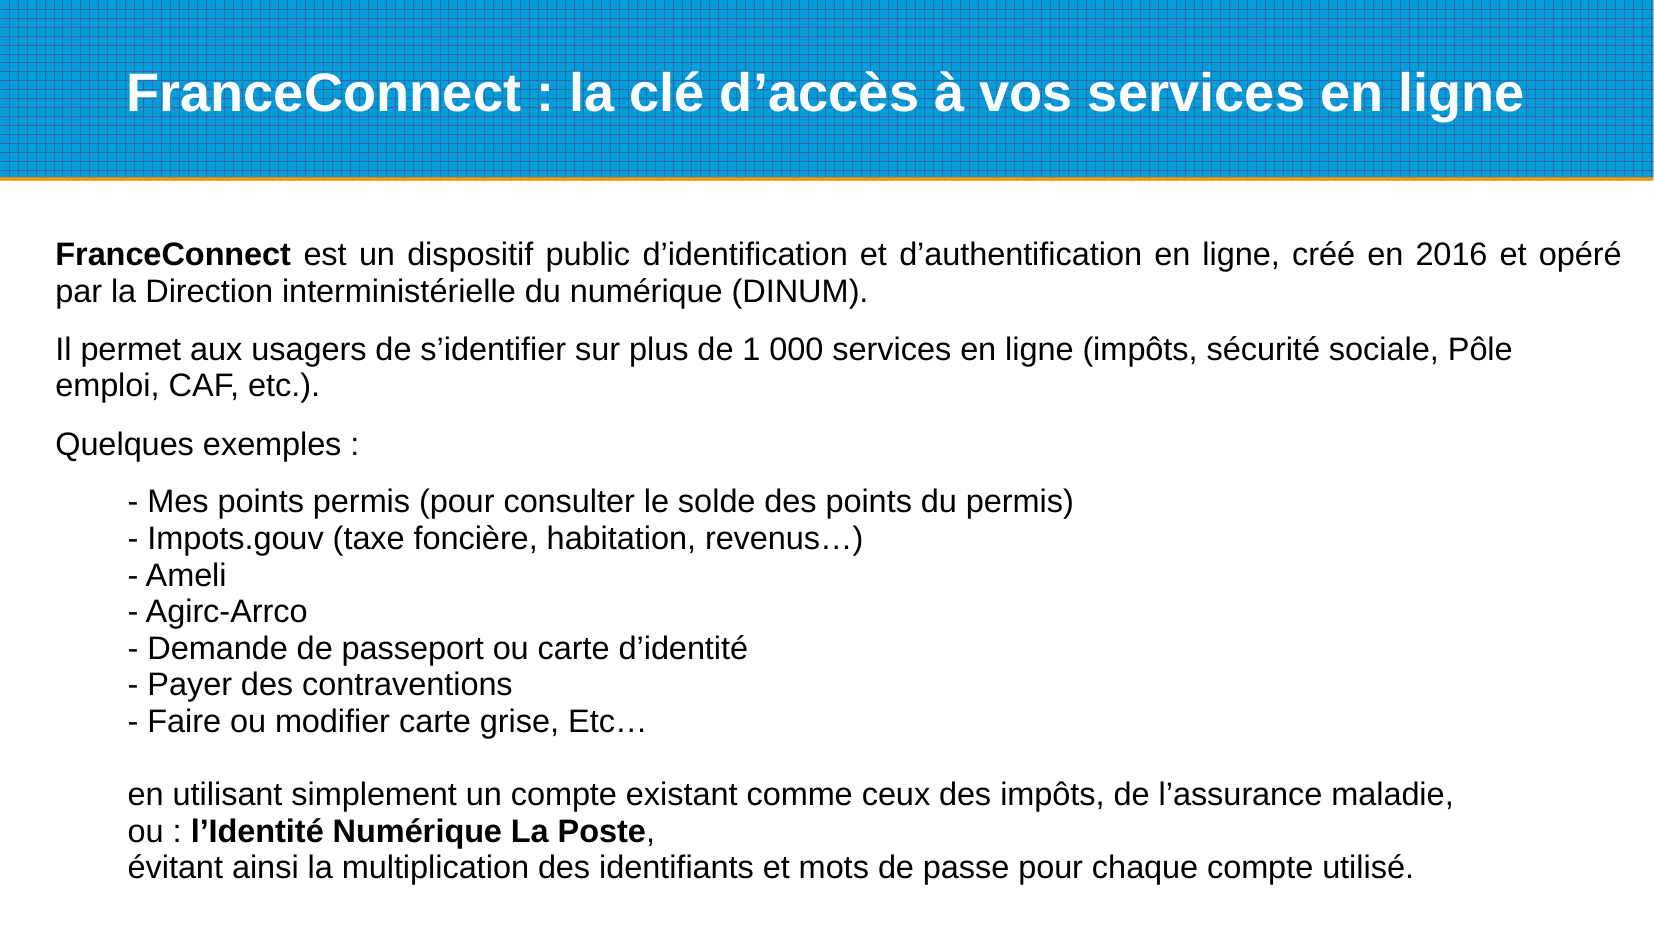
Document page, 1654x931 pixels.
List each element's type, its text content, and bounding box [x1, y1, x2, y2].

title FranceConnect : la clé d’accès à vos services en ligne [82, 14, 1571, 171]
list FranceConnect est un dispositif public d’identification et d’authentification en ligne, créé en 2016 et opéré par la Direction interministérielle du numérique (DINUM). Il permet aux usagers de s’identifier sur plus de 1 000 services en ligne (impôts, sécurité sociale, Pôle emploi, CAF, etc.). Quelques exemples : - Mes points permis (pour consulter le solde des points du permis) - Impots.gouv (taxe foncière, habitation, revenus…) - Ameli - Agirc-Arrco - Demande de passeport ou carte d’identité - Payer des contraventions - Faire ou modifier carte grise, Etc… en utilisant simplement un compte existant comme ceux des impôts, de l’assurance maladie, ou : l’Identité Numérique La Poste, évitant ainsi la multiplication des identifiants et mots de passe pour chaque compte utilisé. [55, 236, 1625, 886]
